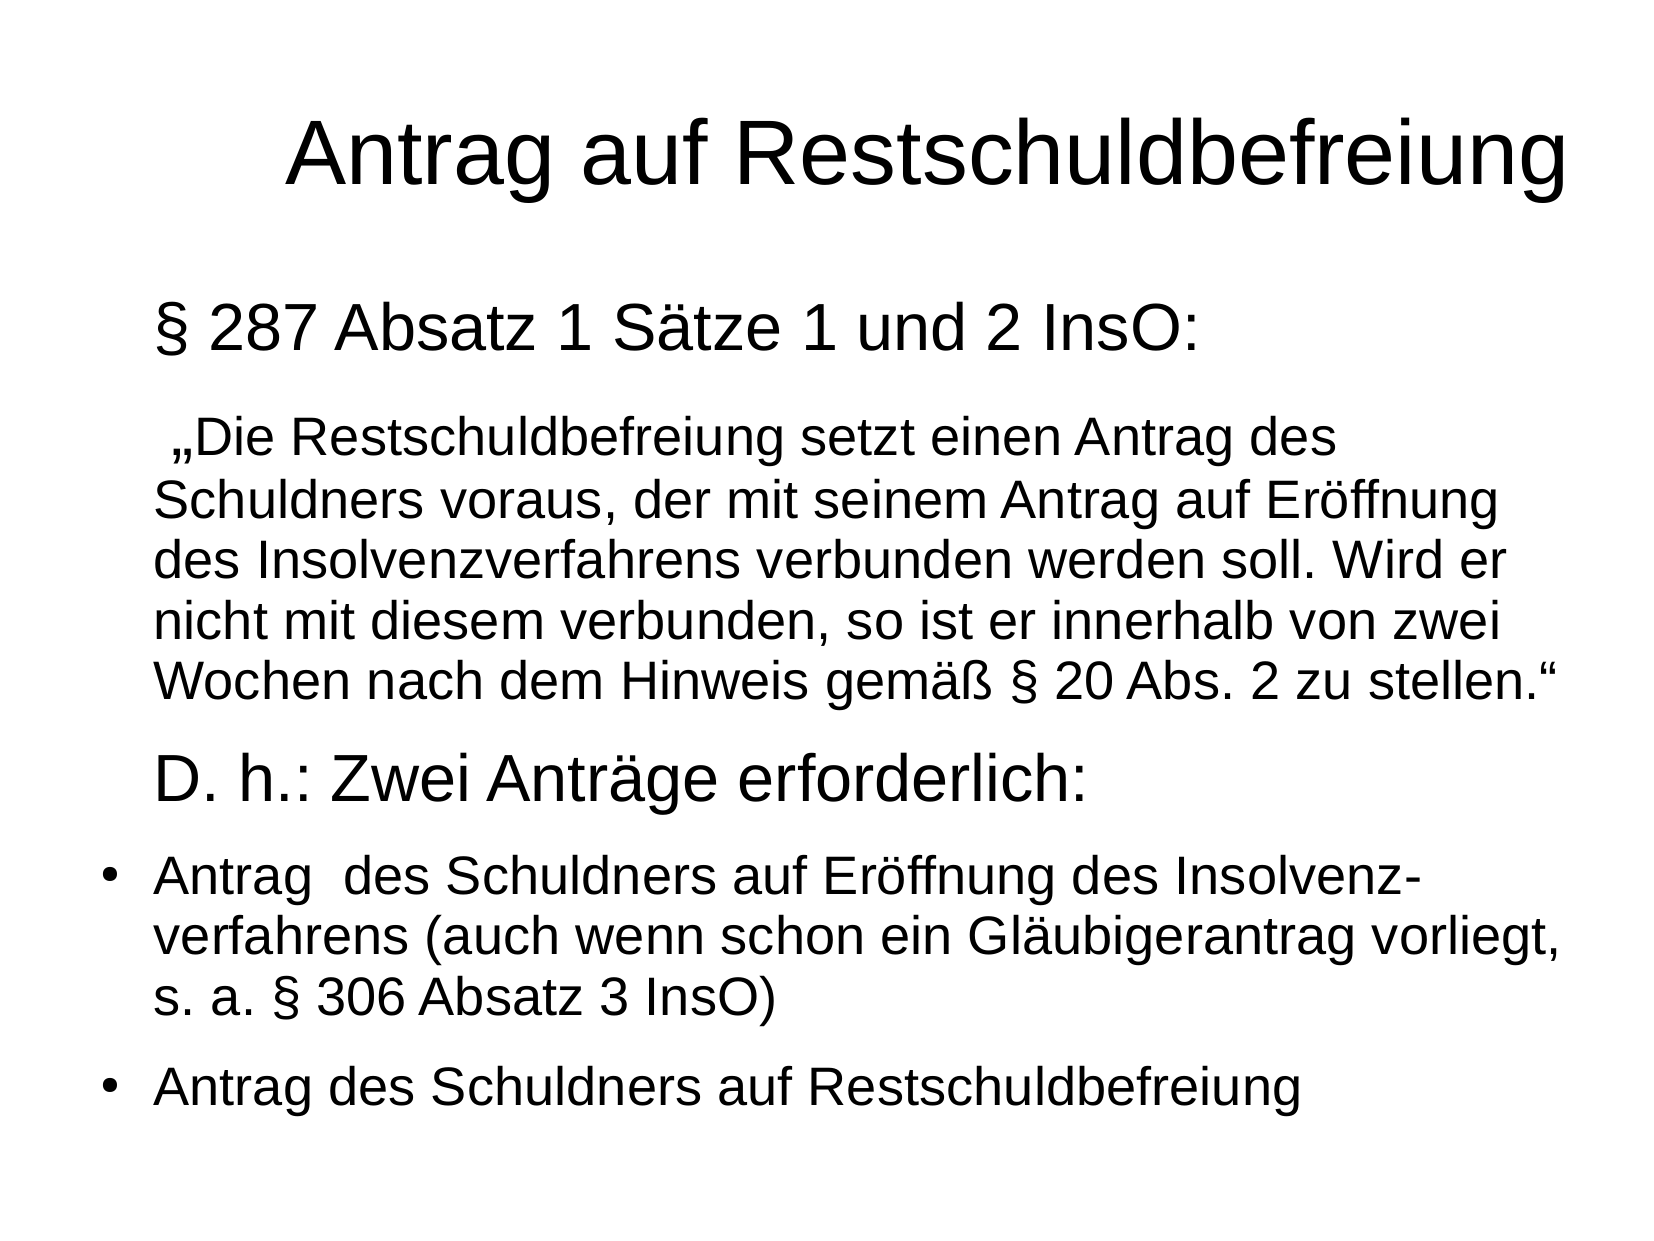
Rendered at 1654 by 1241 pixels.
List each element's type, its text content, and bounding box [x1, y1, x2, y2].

title Antrag auf Restschuldbefreiung [82, 49, 1571, 257]
list § 287 Absatz 1 Sätze 1 und 2 InsO: „Die Restschuldbefreiung setzt einen Antrag des Schuldners voraus, der mit seinem Antrag auf Eröffnung des Insolvenzverfahrens verbunden werden soll. Wird er nicht mit diesem verbunden, so ist er innerhalb von zwei Wochen nach dem Hinweis gemäß § 20 Abs. 2 zu stellen.“ D. h.: Zwei Anträge erforderlich: Antrag des Schuldners auf Eröffnung des Insolvenz-verfahrens (auch wenn schon ein Gläubigerantrag vorliegt, s. a. § 306 Absatz 3 InsO) Antrag des Schuldners auf Restschuldbefreiung [82, 290, 1571, 1241]
